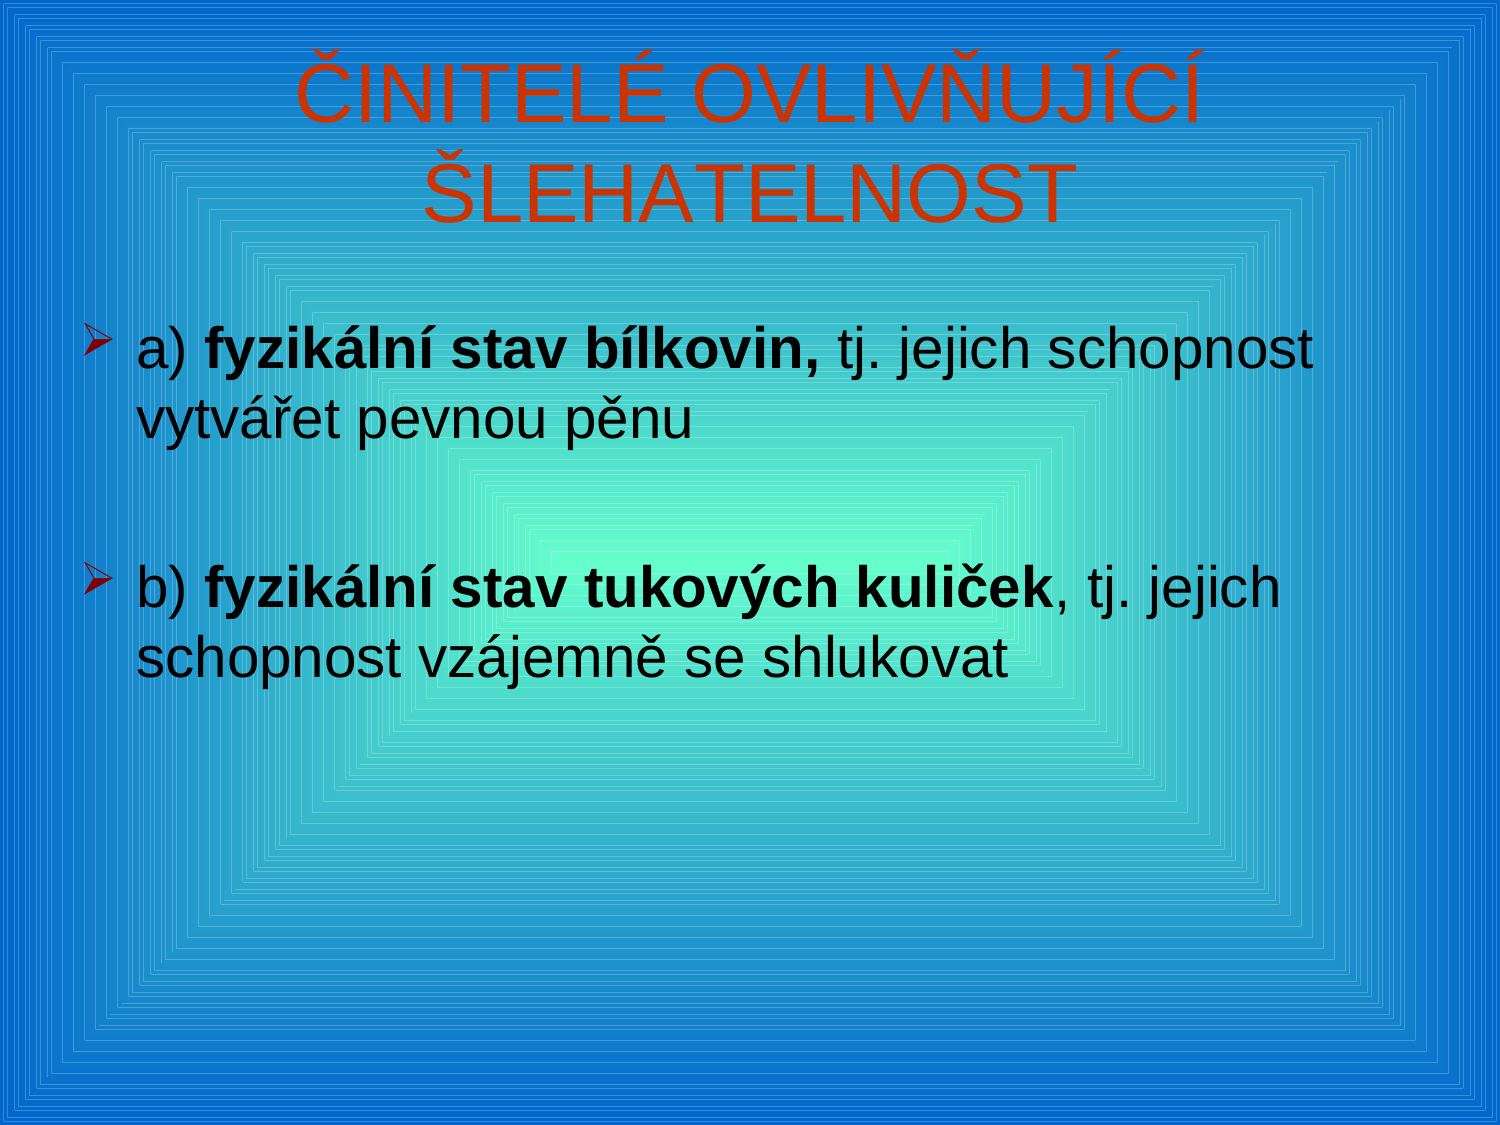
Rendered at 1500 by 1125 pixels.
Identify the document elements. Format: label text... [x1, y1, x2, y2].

list a) fyzikální stav bílkovin, tj. jejich schopnost vytvářet pevnou pěnu b) fyzikální stav tukových kuliček, tj. jejich schopnost vzájemně se shlukovat [64, 302, 1415, 1046]
title ČINITELÉ OVLIVŇUJÍCÍ ŠLEHATELNOST [75, 31, 1426, 247]
